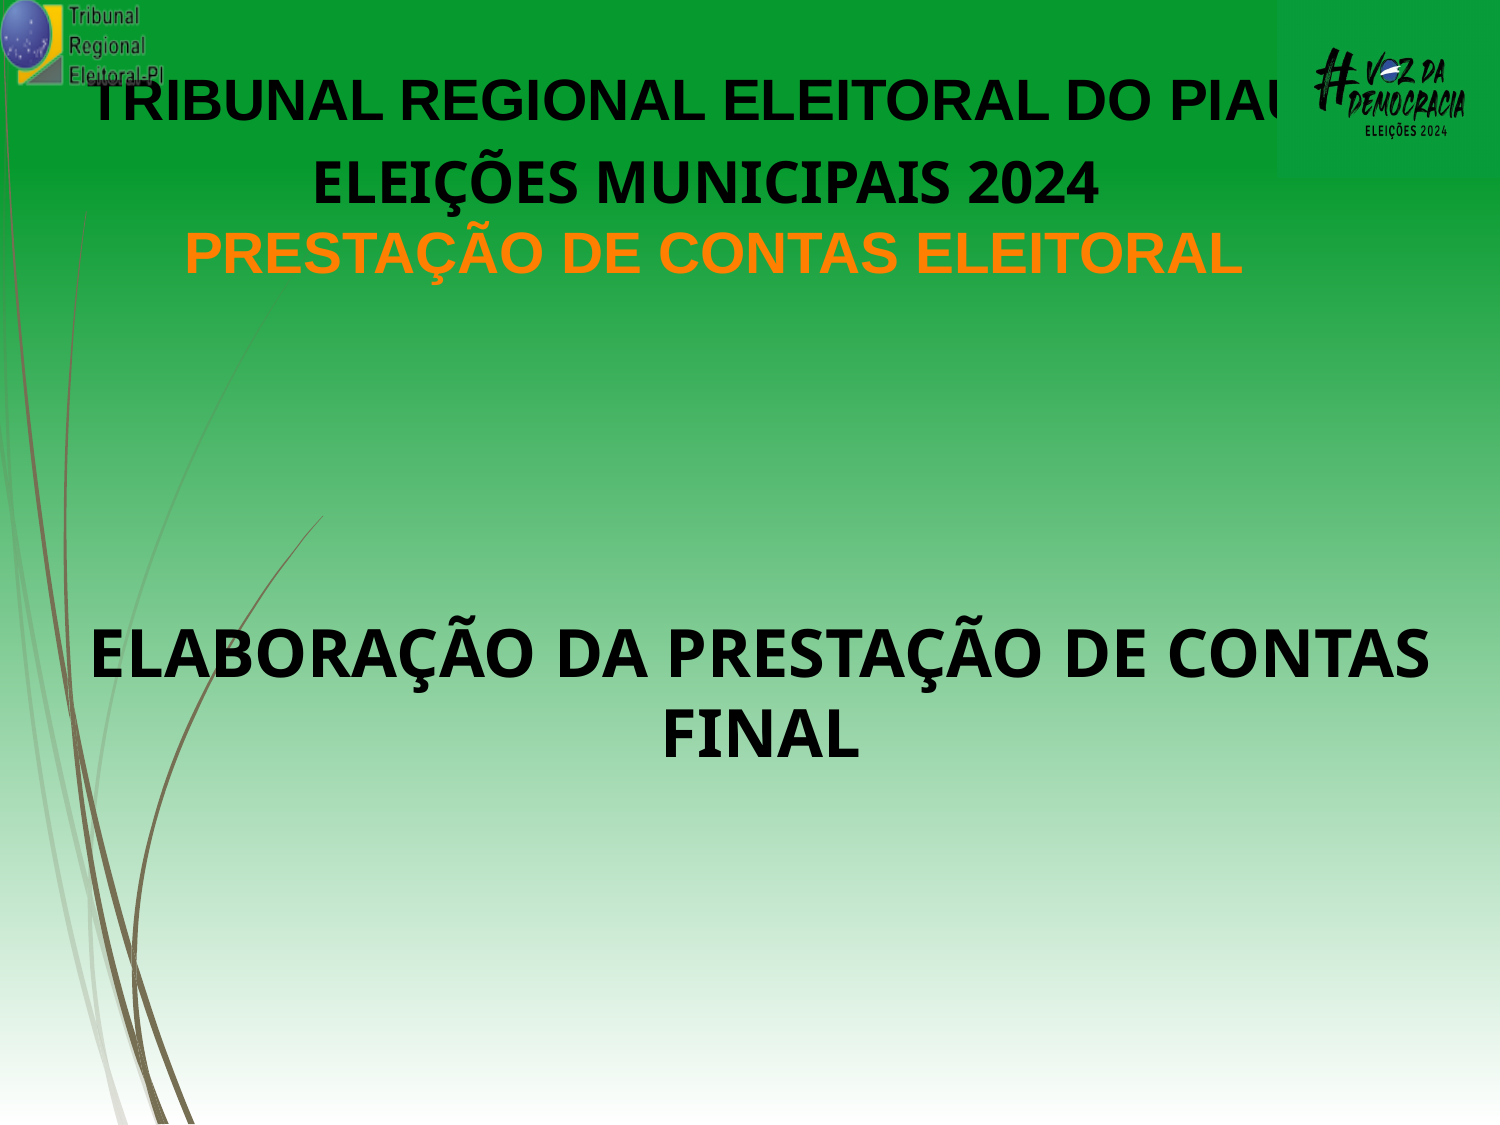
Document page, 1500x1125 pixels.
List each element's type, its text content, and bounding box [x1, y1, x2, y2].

picture [1277, 0, 1500, 178]
text_box ELABORAÇÃO DA PRESTAÇÃO DE CONTAS FINAL [23, 283, 1498, 1099]
text_box TRIBUNAL REGIONAL ELEITORAL DO PIAUÍ ELEIÇÕES MUNICIPAIS 2024 PRESTAÇÃO DE CONTAS ELEITORAL [0, 55, 1472, 563]
picture [0, 0, 178, 94]
